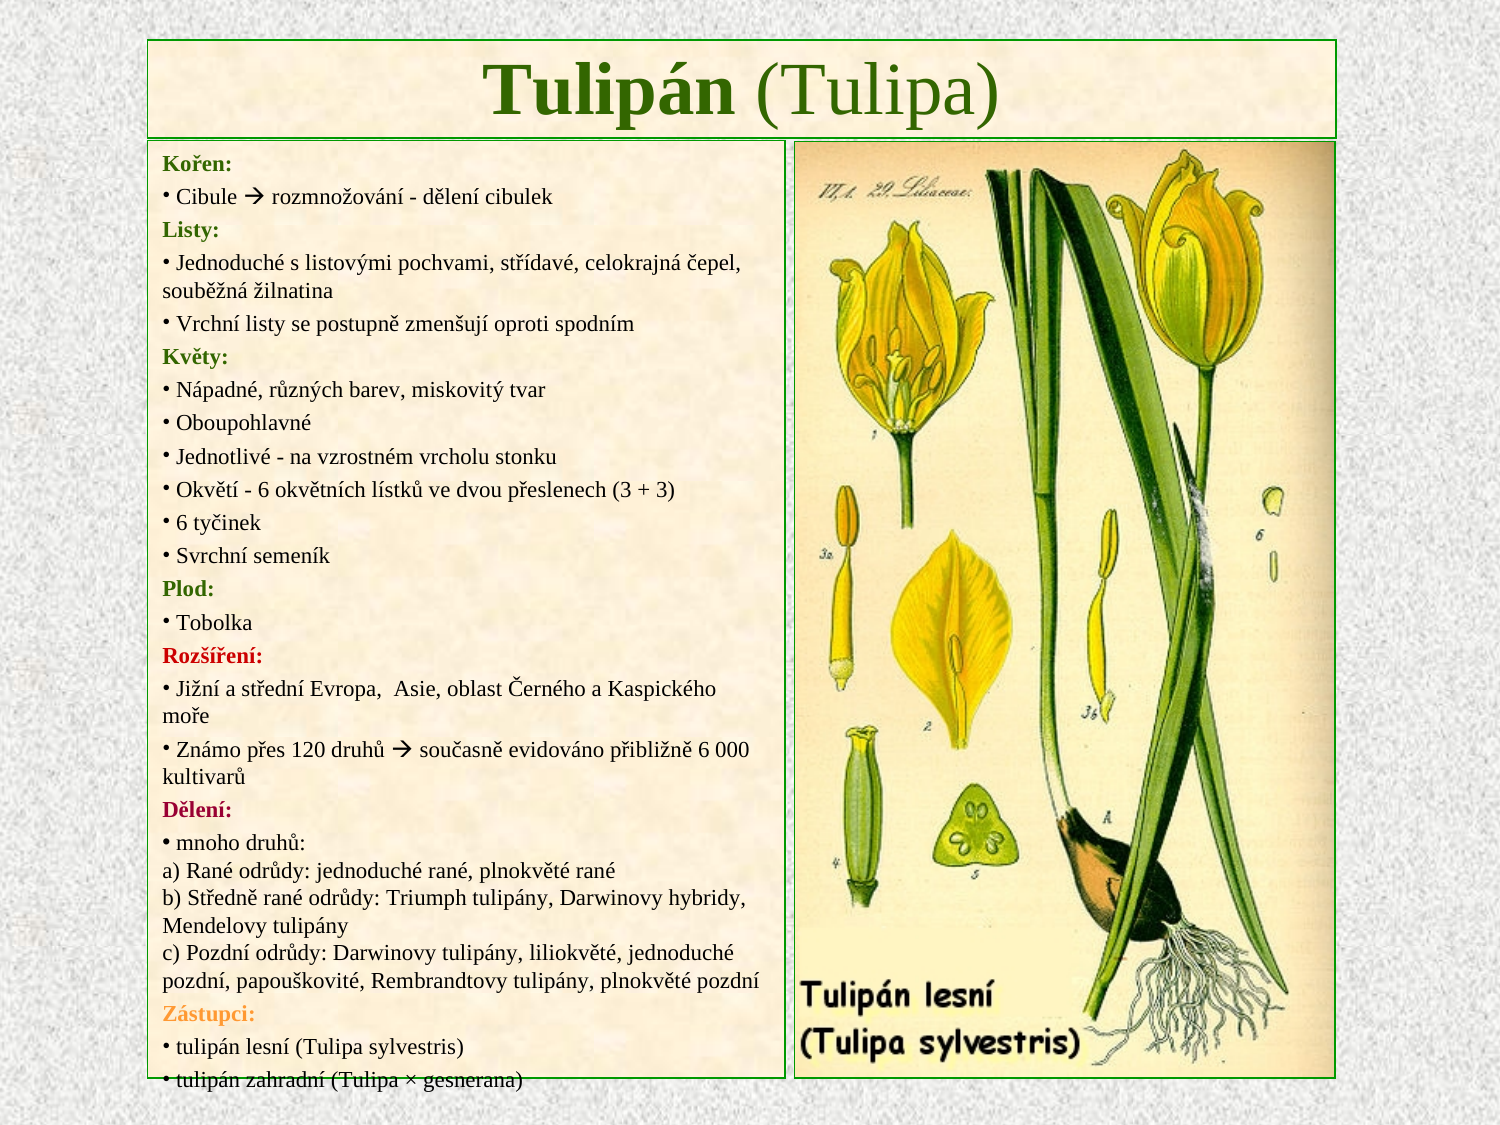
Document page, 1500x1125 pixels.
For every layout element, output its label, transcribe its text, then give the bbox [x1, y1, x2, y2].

title Tulipán (Tulipa) [147, 40, 1336, 139]
picture [0, 0, 1500, 1125]
text_box Kořen: Cibule  rozmnožování - dělení cibulek Listy: Jednoduché s listovými pochvami, střídavé, celokrajná čepel, souběžná žilnatina Vrchní listy se postupně zmenšují oproti spodním Květy: Nápadné, různých barev, miskovitý tvar Oboupohlavné Jednotlivé - na vzrostném vrcholu stonku Okvětí - 6 okvětních lístků ve dvou přeslenech (3 + 3) 6 tyčinek Svrchní semeník Plod: Tobolka Rozšíření: Jižní a střední Evropa, Asie, oblast Černého a Kaspického moře Známo přes 120 druhů  současně evidováno přibližně 6 000 kultivarů Dělení: mnoho druhů: Rané odrůdy: jednoduché rané, plnokvěté rané Středně rané odrůdy: Triumph tulipány, Darwinovy hybridy, Mendelovy tulipány Pozdní odrůdy: Darwinovy tulipány, liliokvěté, jednoduché pozdní, papouškovité, Rembrandtovy tulipány, plnokvěté pozdní Zástupci: tulipán lesní (Tulipa sylvestris) tulipán zahradní (Tulipa × gesnerana) [147, 140, 786, 1079]
